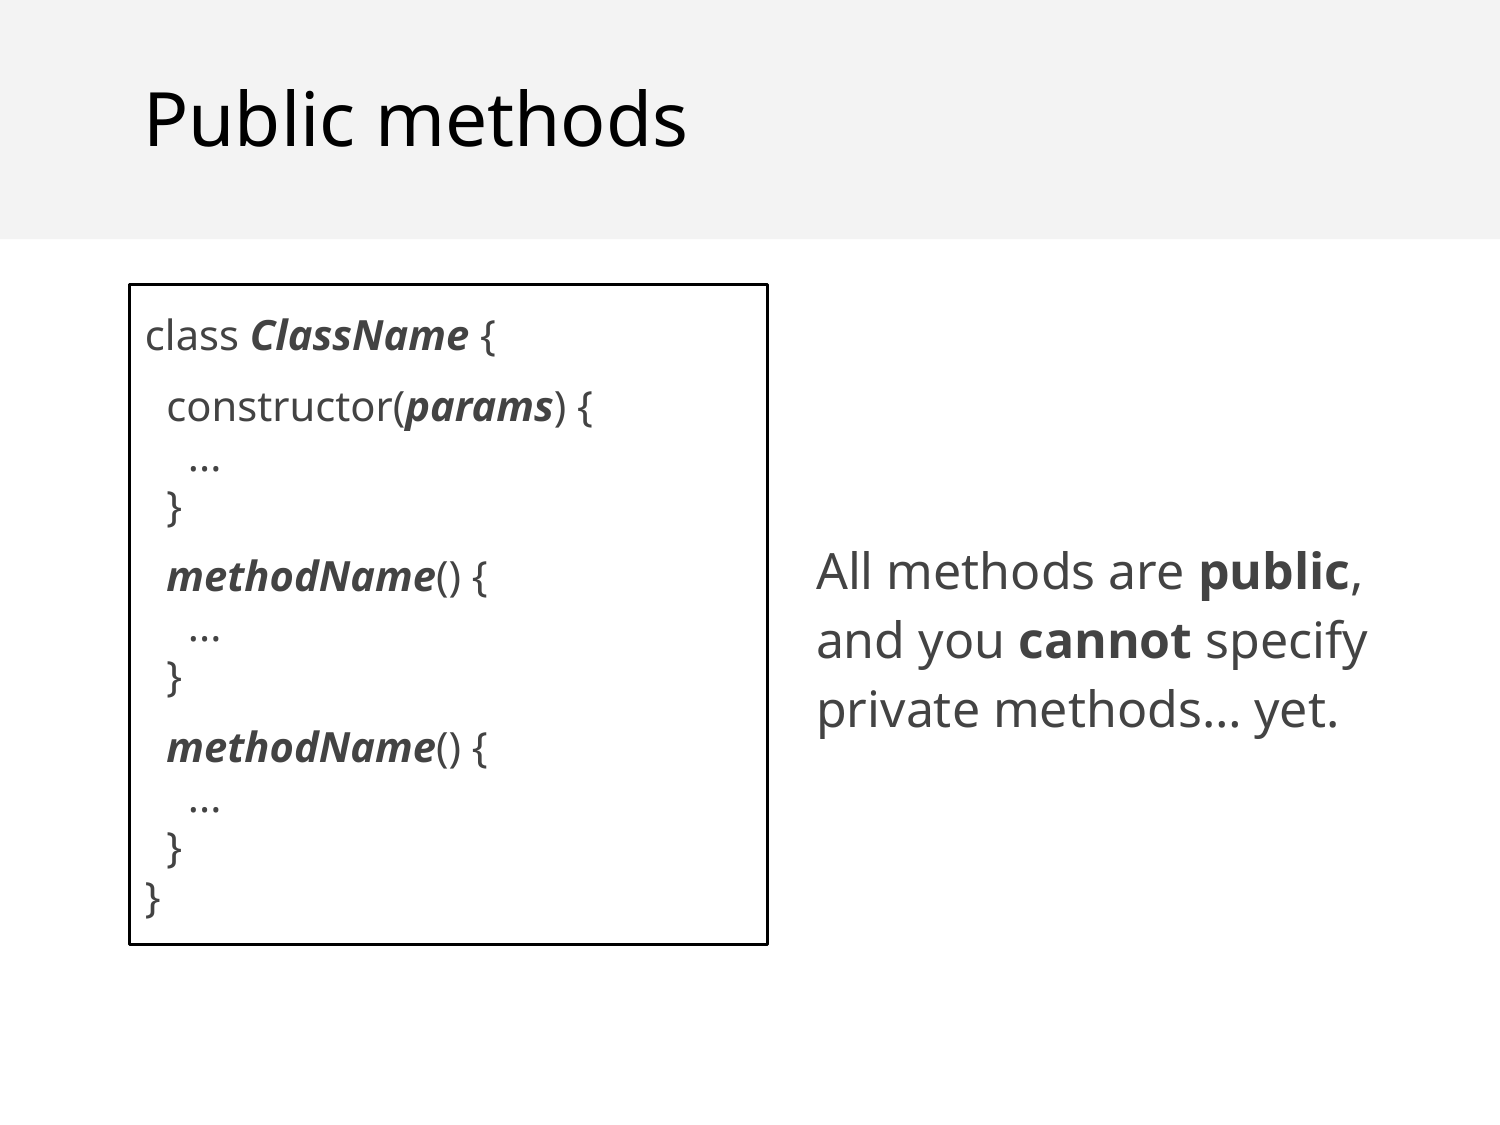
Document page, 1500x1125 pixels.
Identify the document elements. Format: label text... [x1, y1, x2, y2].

text_box class ClassName { constructor(params) { ... } methodName() { ... } methodName() { ... } } [129, 284, 768, 945]
list All methods are public, and you cannot specify private methods… yet. [801, 304, 1459, 965]
title Public methods [128, 56, 1372, 183]
